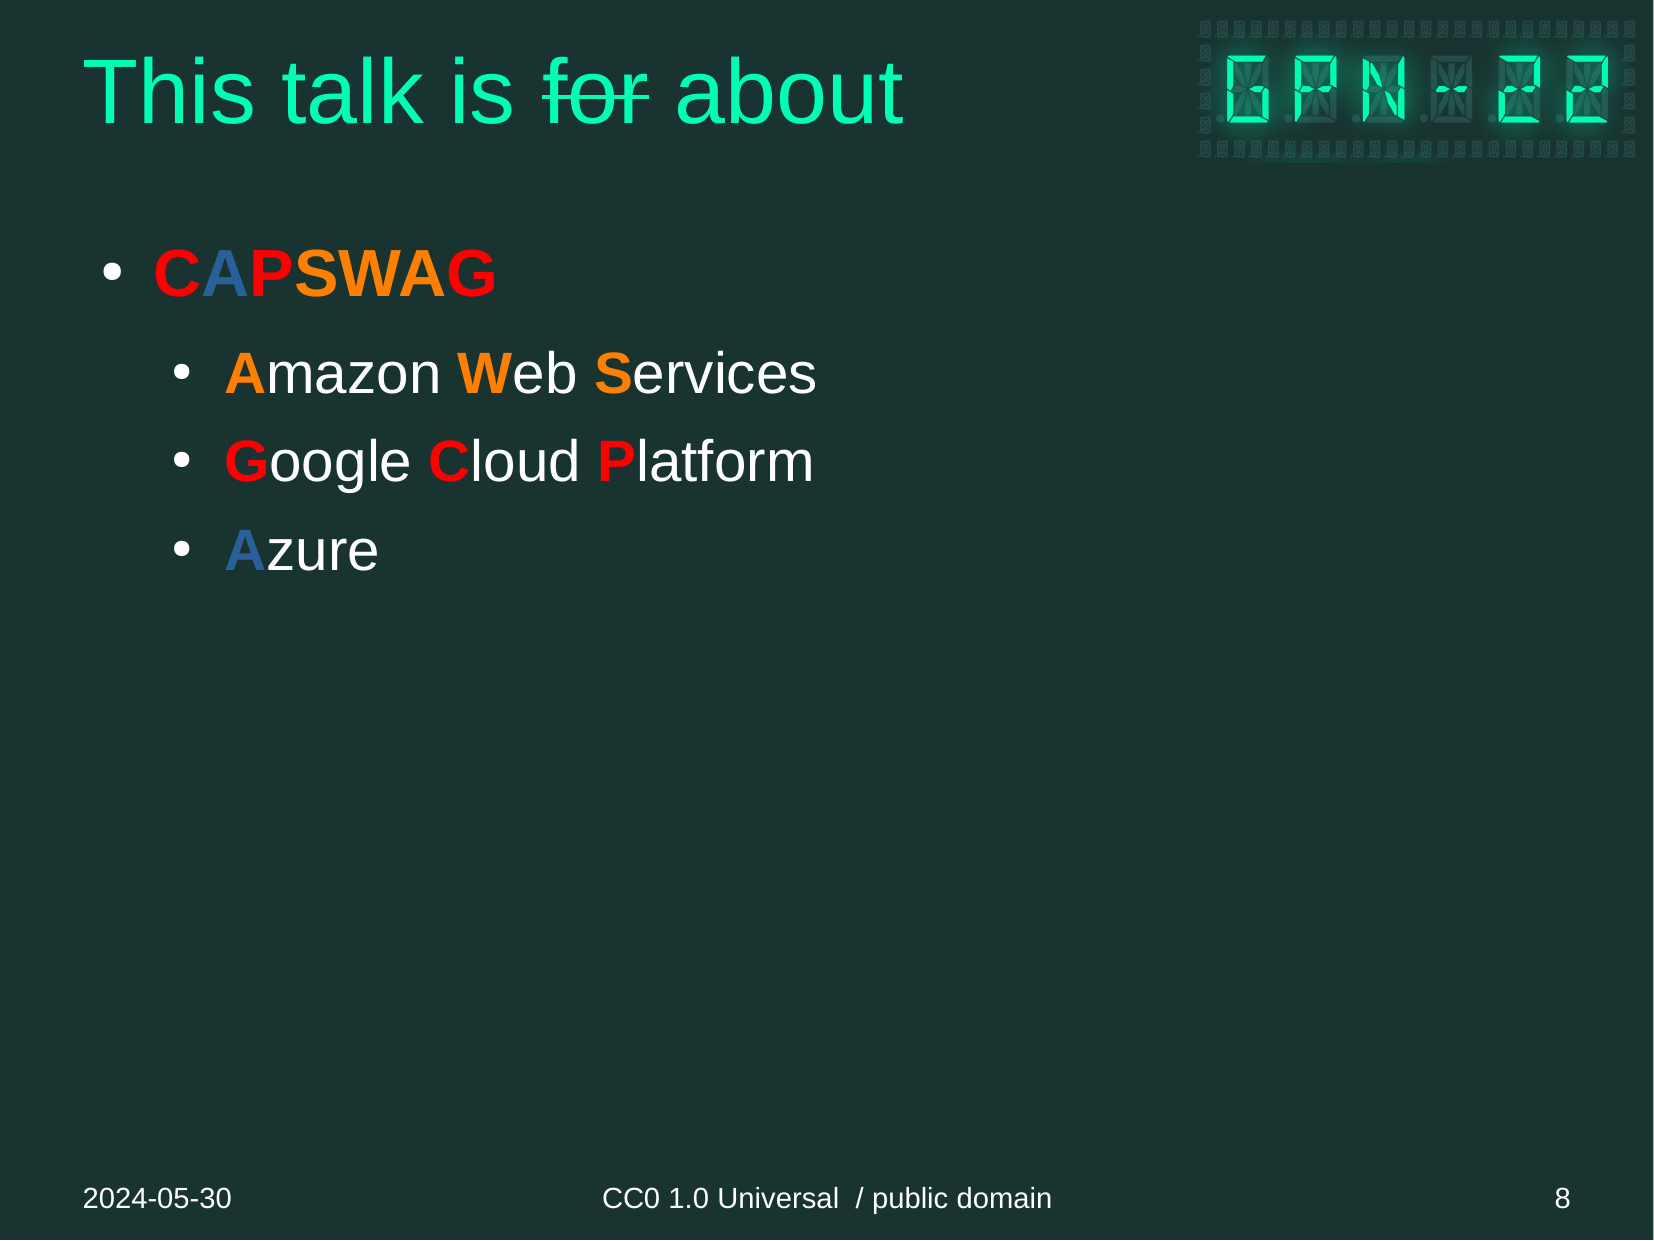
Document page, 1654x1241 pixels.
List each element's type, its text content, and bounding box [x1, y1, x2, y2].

title This talk is for about [82, 40, 1004, 143]
list CAPSWAG Amazon Web Services Google Cloud Platform Azure [82, 236, 1571, 956]
picture [1196, 15, 1639, 163]
